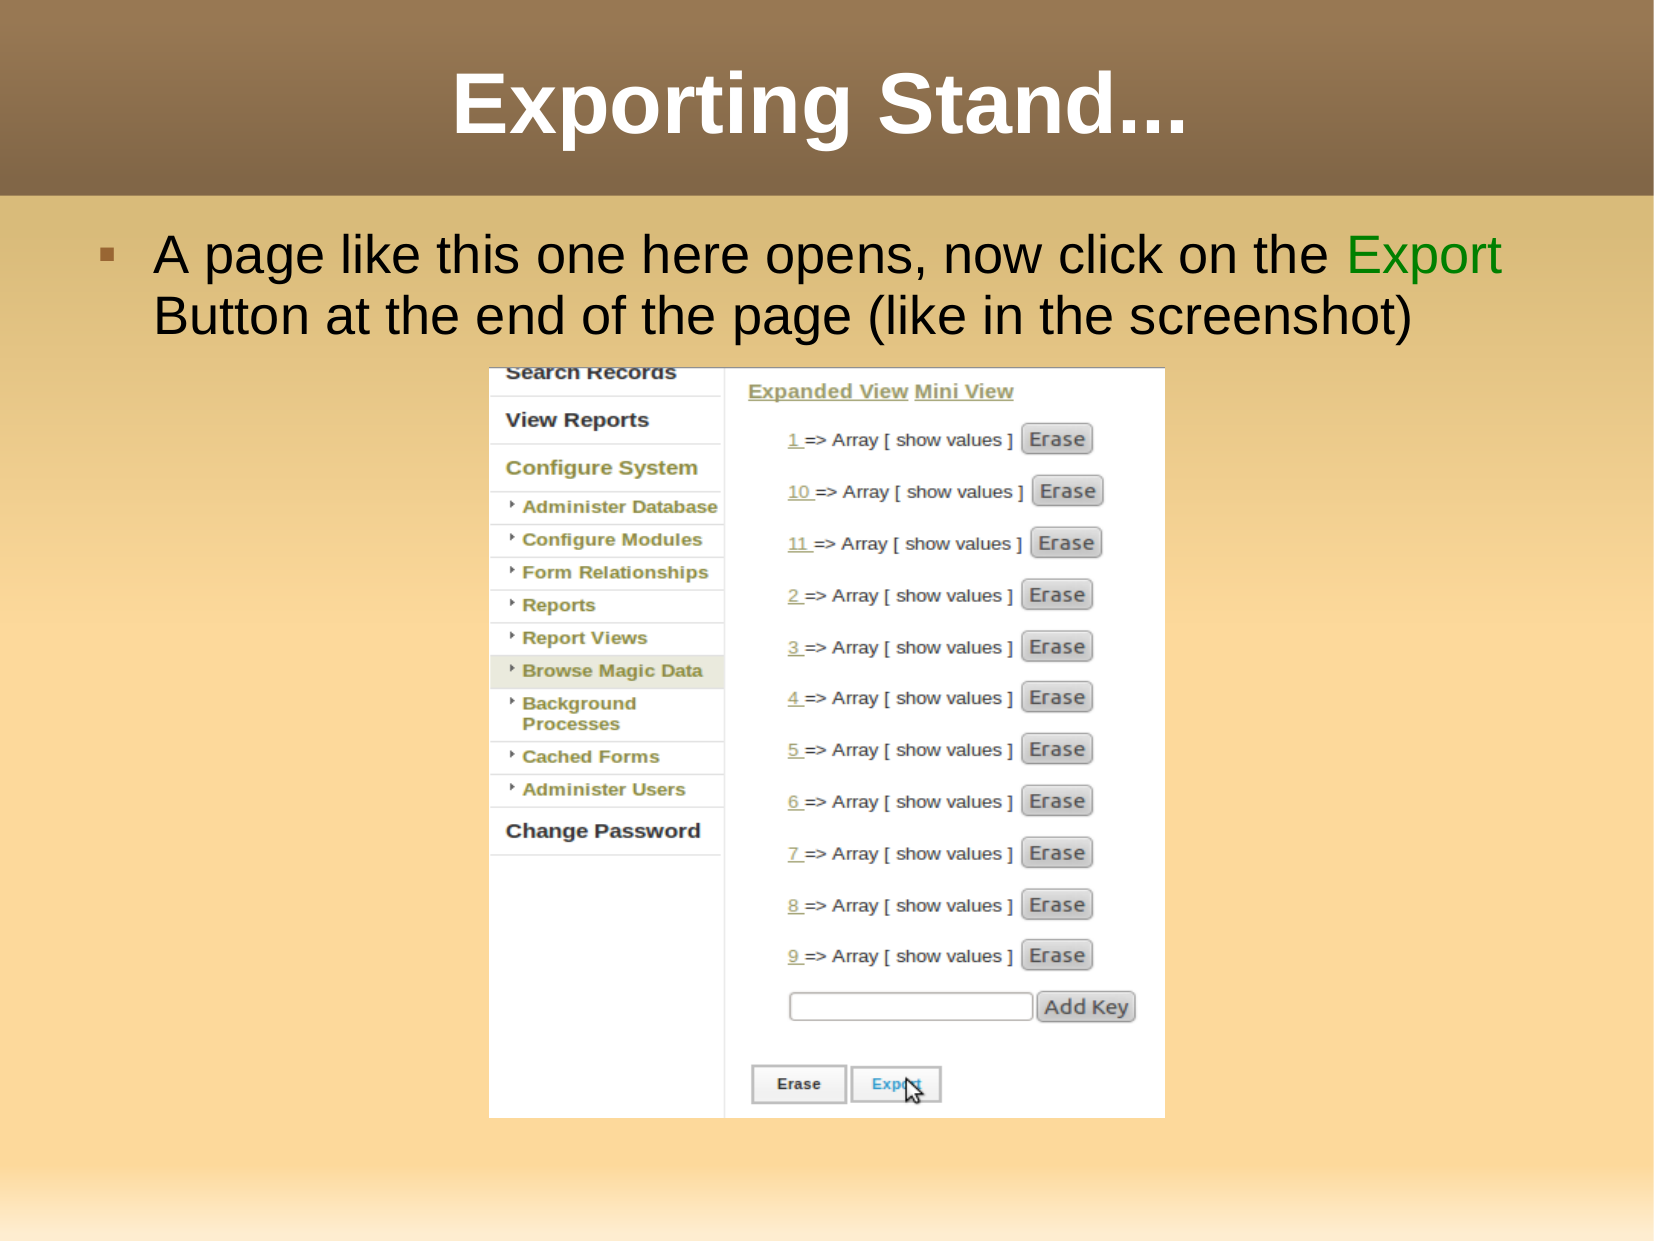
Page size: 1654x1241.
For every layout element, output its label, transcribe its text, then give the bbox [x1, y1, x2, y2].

picture [0, 0, 1654, 1241]
title Exporting Stand... [76, 0, 1565, 208]
list A page like this one here opens, now click on the Export Button at the end of the page (like in the screenshot) [82, 225, 1571, 1163]
